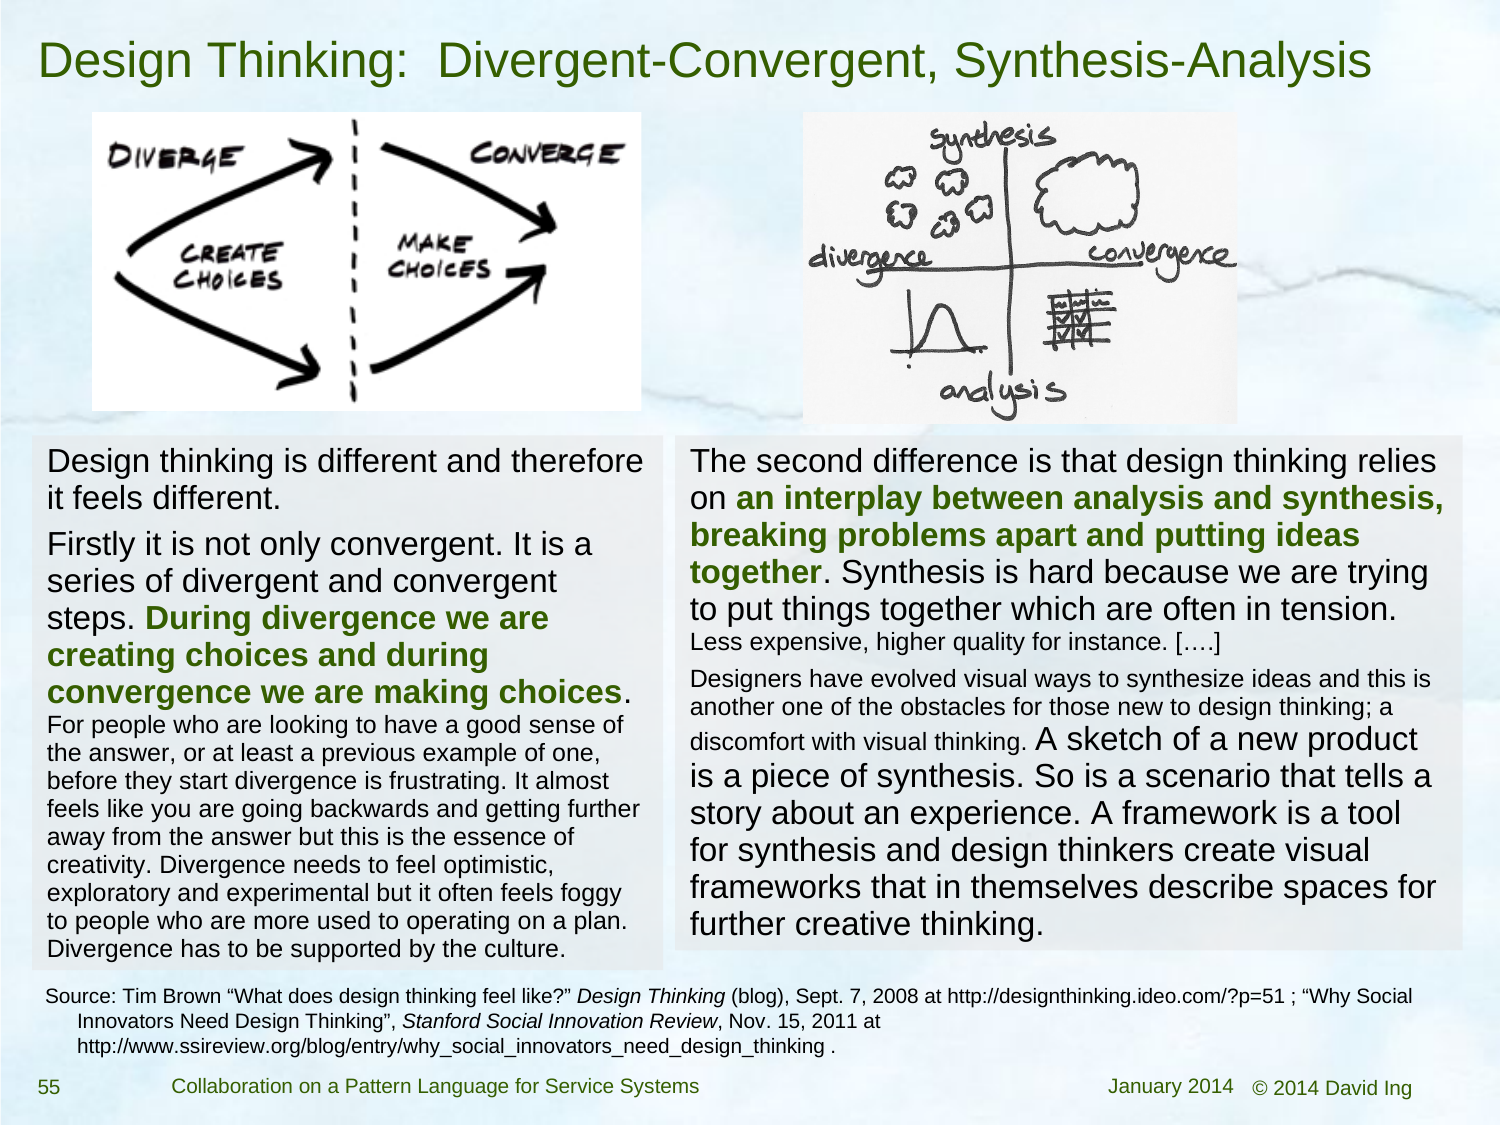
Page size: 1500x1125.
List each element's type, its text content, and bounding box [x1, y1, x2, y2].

text_box Design thinking is different and therefore it feels different. Firstly it is not only convergent. It is a series of divergent and convergent steps. During divergence we are creating choices and during convergence we are making choices. For people who are looking to have a good sense of the answer, or at least a previous example of one, before they start divergence is frustrating. It almost feels like you are going backwards and getting further away from the answer but this is the essence of creativity. Divergence needs to feel optimistic, exploratory and experimental but it often feels foggy to people who are more used to operating on a plan. Divergence has to be supported by the culture. [32, 435, 664, 971]
picture [0, 0, 1500, 1125]
title Design Thinking: Divergent-Convergent, Synthesis-Analysis [37, 37, 1463, 152]
text_box Source: Tim Brown “What does design thinking feel like?” Design Thinking (blog), Sept. 7, 2008 at http://designthinking.ideo.com/?p=51 ; “Why Social Innovators Need Design Thinking”, Stanford Social Innovation Review, Nov. 15, 2011 at http://www.ssireview.org/blog/entry/why_social_innovators_need_design_thinking . - [30, 975, 1463, 1082]
text_box The second difference is that design thinking relies on an interplay between analysis and synthesis, breaking problems apart and putting ideas together. Synthesis is hard because we are trying to put things together which are often in tension. Less expensive, higher quality for instance. [….] Designers have evolved visual ways to synthesize ideas and this is another one of the obstacles for those new to design thinking; a discomfort with visual thinking. A sketch of a new product is a piece of synthesis. So is a scenario that tells a story about an experience. A framework is a tool for synthesis and design thinkers create visual frameworks that in themselves describe spaces for further creative thinking. [675, 435, 1463, 951]
